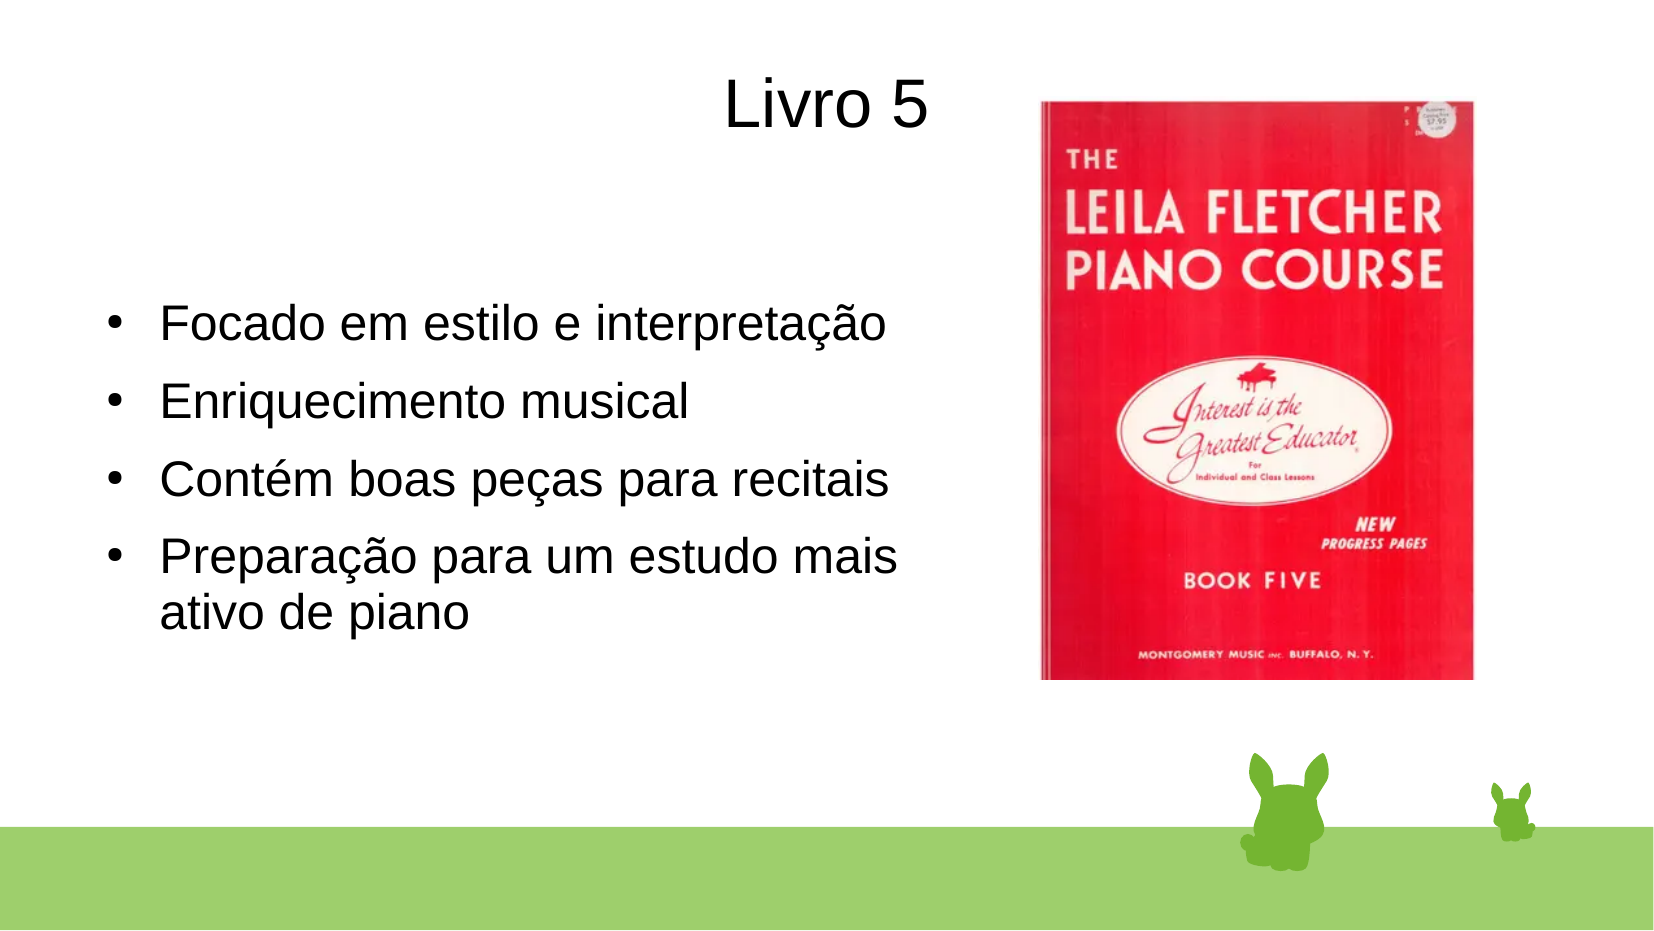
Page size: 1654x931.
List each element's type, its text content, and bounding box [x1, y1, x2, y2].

title Livro 5 [88, 29, 1565, 178]
picture [1038, 96, 1477, 680]
list Focado em estilo e interpretação Enriquecimento musical Contém boas peças para recitais Preparação para um estudo mais ativo de piano [88, 295, 975, 827]
